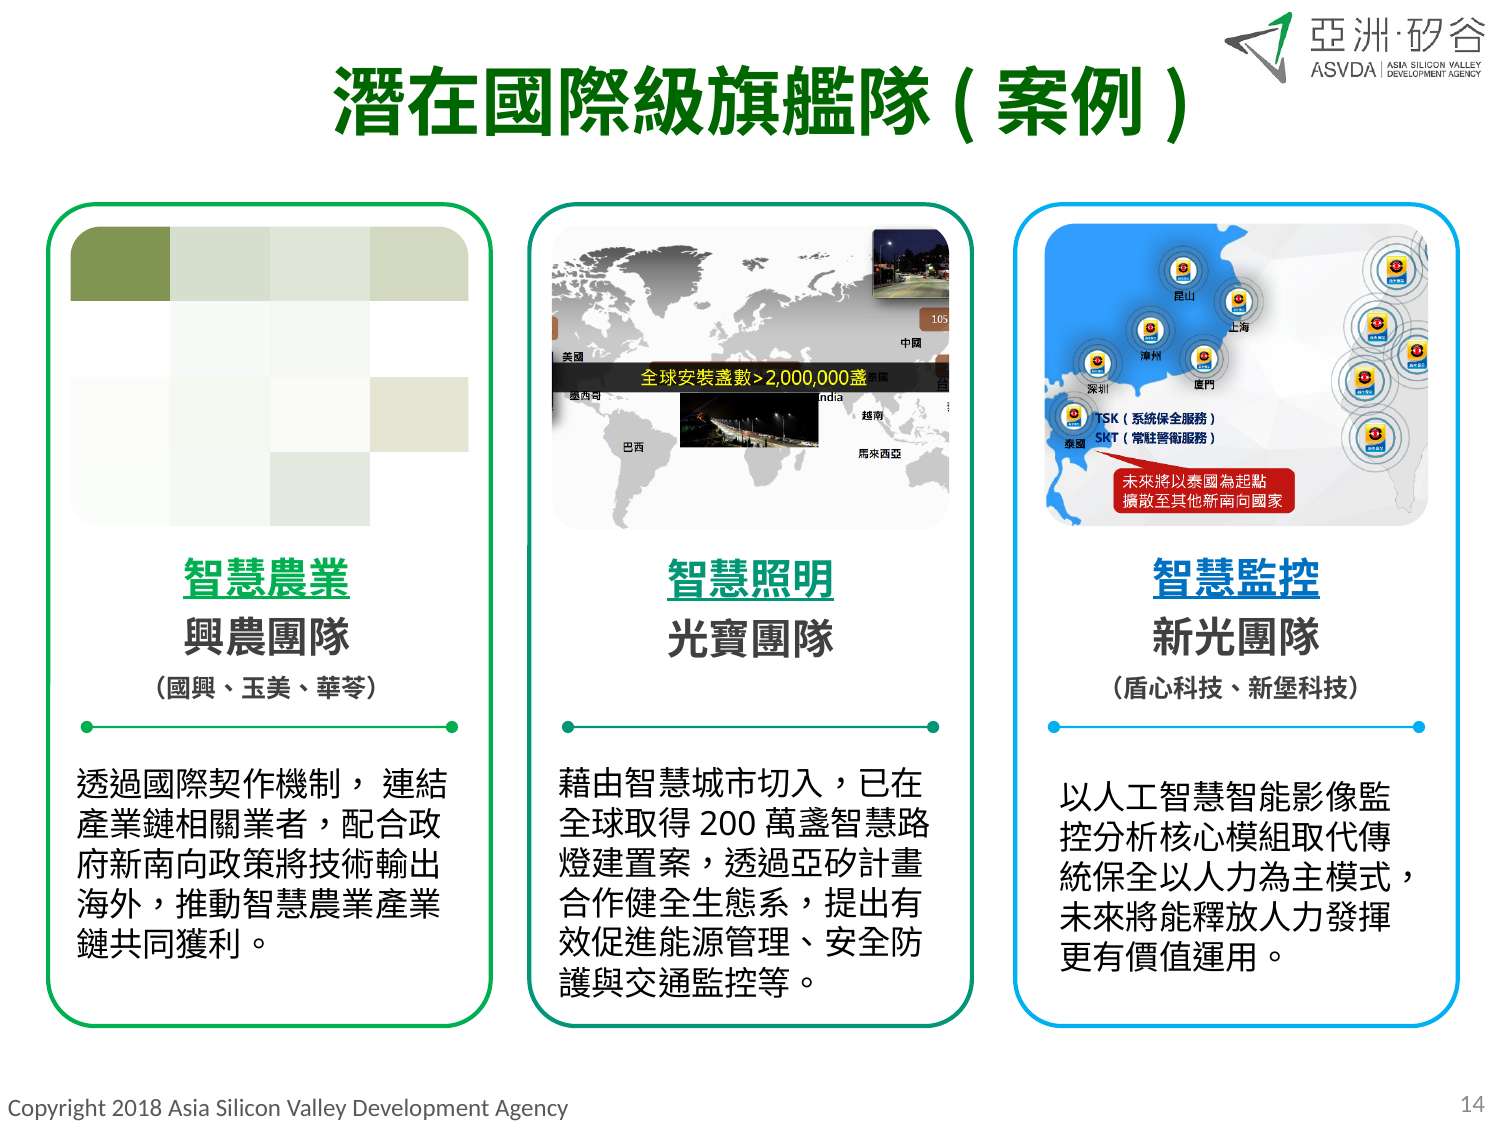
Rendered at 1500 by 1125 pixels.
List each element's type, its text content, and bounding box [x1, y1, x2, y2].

text_box [70, 226, 469, 527]
text_box [1044, 223, 1429, 527]
text_box 智慧照明 光寶團隊 [623, 551, 878, 671]
slide_number <編號> [1438, 1079, 1500, 1125]
text_box [551, 223, 950, 530]
text_box 藉由智慧城市切入，已在全球取得200萬盞智慧路燈建置案，透過亞矽計畫合作健全生態系，提出有效促進能源管理、安全防護與交通監控等。 [543, 754, 958, 1010]
text_box 以人工智慧智能影像監控分析核心模組取代傳統保全以人力為主模式，未來將能釋放人力發揮更有價值運用。 [1044, 768, 1429, 984]
picture [1214, 0, 1500, 26]
text_box 智慧監控 新光團隊 （盾心科技、新堡科技） [1082, 549, 1391, 711]
title 潛在國際級旗艦隊(案例) [11, 26, 1500, 173]
text_box 透過國際契作機制， 連結產業鏈相關業者，配合政府新南向政策將技術輸出海外，推動智慧農業產業鏈共同獲利。 [61, 755, 478, 971]
text_box 智慧農業 興農團隊 （國興、玉美、華苓） [125, 549, 409, 711]
